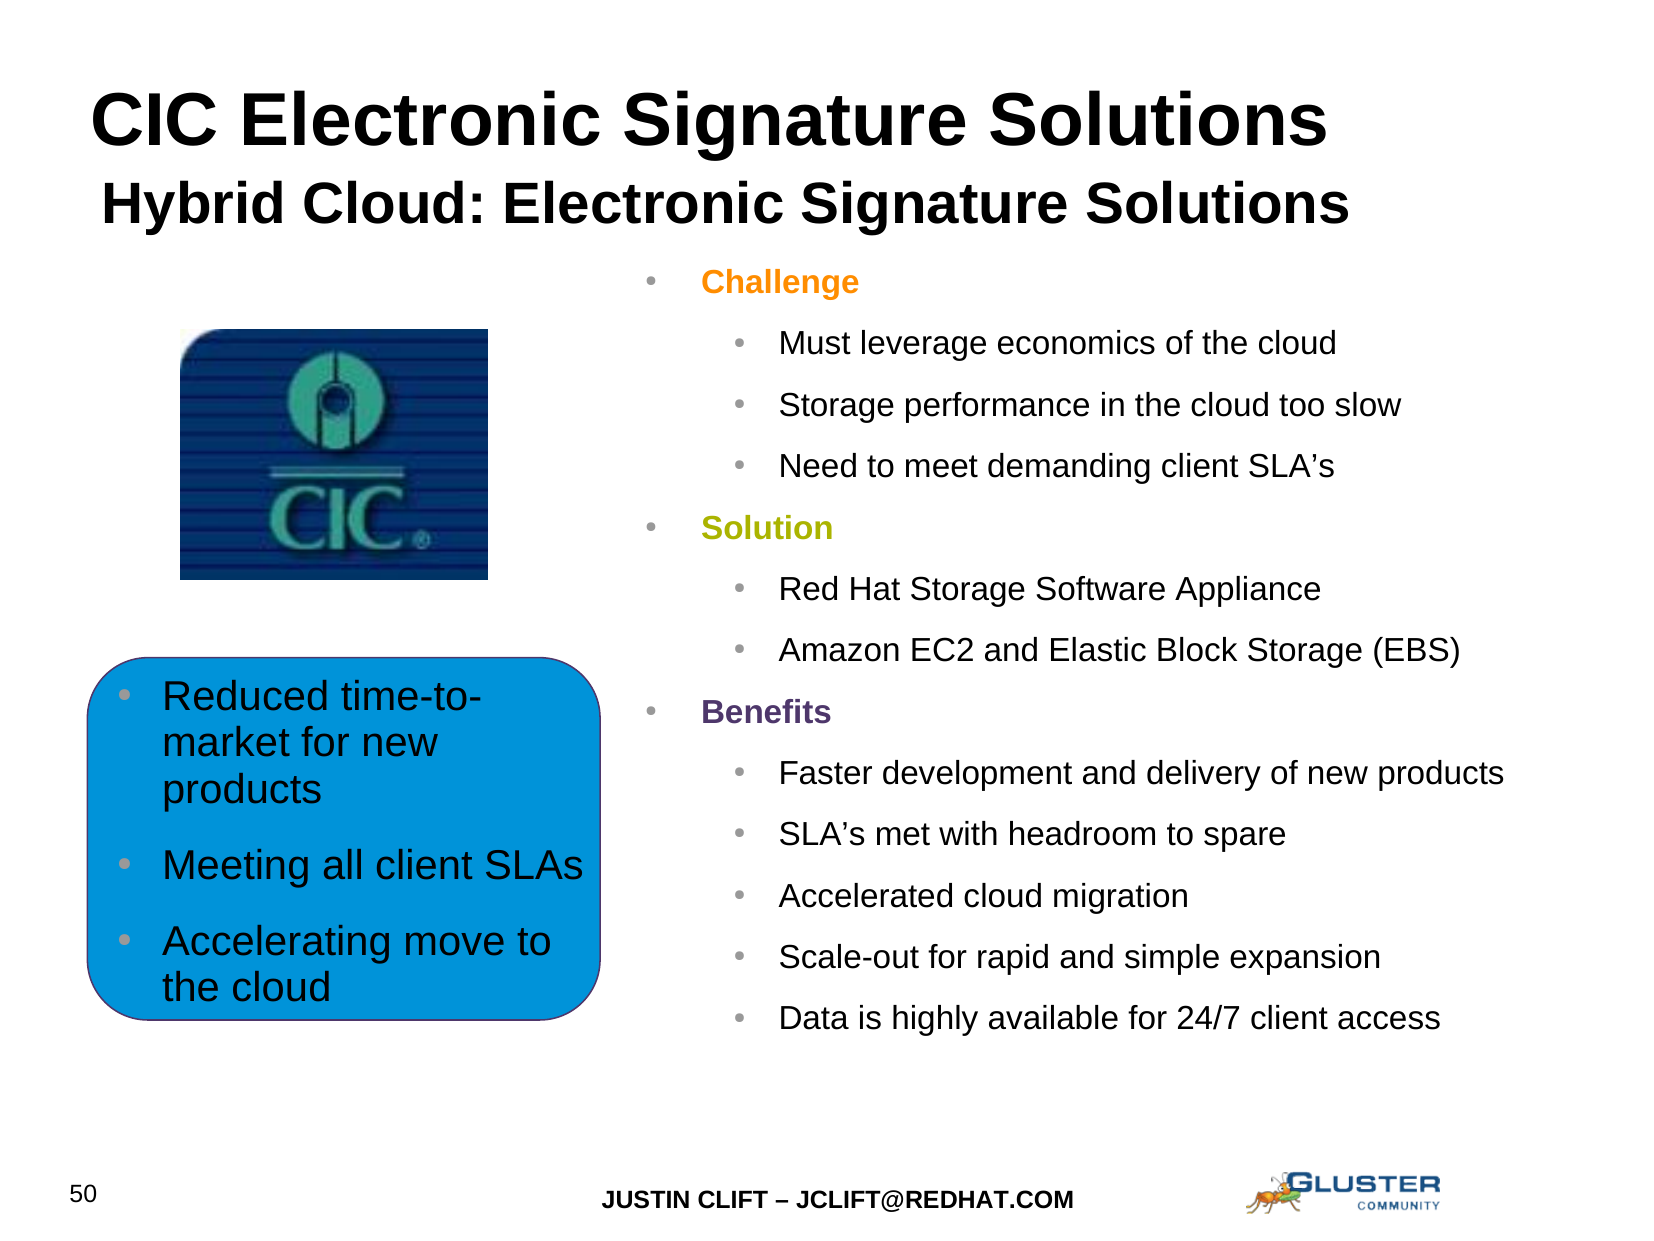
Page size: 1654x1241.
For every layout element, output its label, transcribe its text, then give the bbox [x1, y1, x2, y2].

list Challenge Must leverage economics of the cloud Storage performance in the cloud too slow Need to meet demanding client SLA’s Solution Red Hat Storage Software Appliance Amazon EC2 and Elastic Block Storage (EBS) Benefits Faster development and delivery of new products SLA’s met with headroom to spare Accelerated cloud migration Scale-out for rapid and simple expansion Data is highly available for 24/7 client access [645, 262, 1621, 1141]
text_box Hybrid Cloud: Electronic Signature Solutions [86, 149, 1400, 243]
text_box Reduced time-to-market for new products Meeting all client SLAs Accelerating move to the cloud [87, 665, 601, 1018]
title CIC Electronic Signature Solutions [90, 15, 1579, 223]
picture [1246, 1170, 1440, 1215]
picture [180, 329, 488, 580]
text_box [118, 657, 569, 665]
